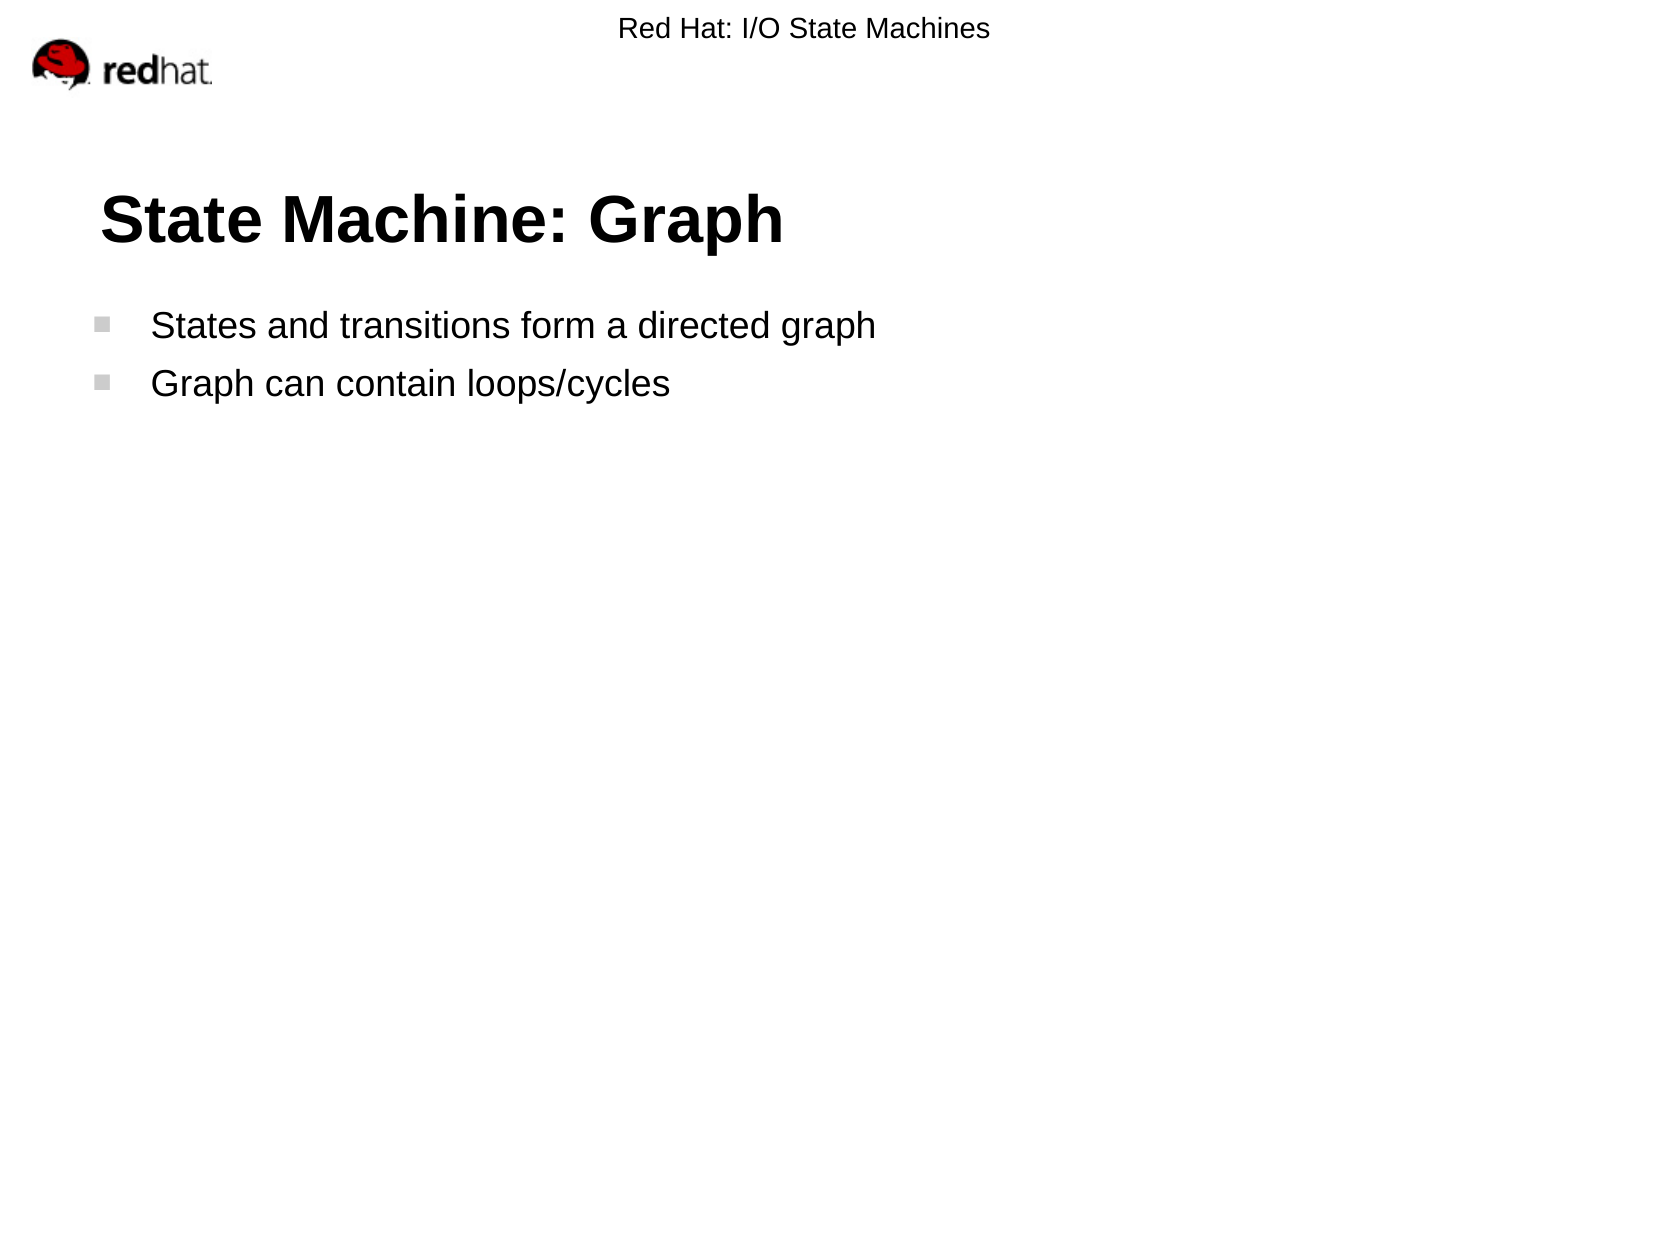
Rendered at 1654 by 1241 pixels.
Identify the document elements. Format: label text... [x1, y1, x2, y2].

list States and transitions form a directed graph Graph can contain loops/cycles [94, 304, 1500, 1174]
title State Machine: Graph [100, 164, 1506, 275]
picture [31, 37, 212, 98]
